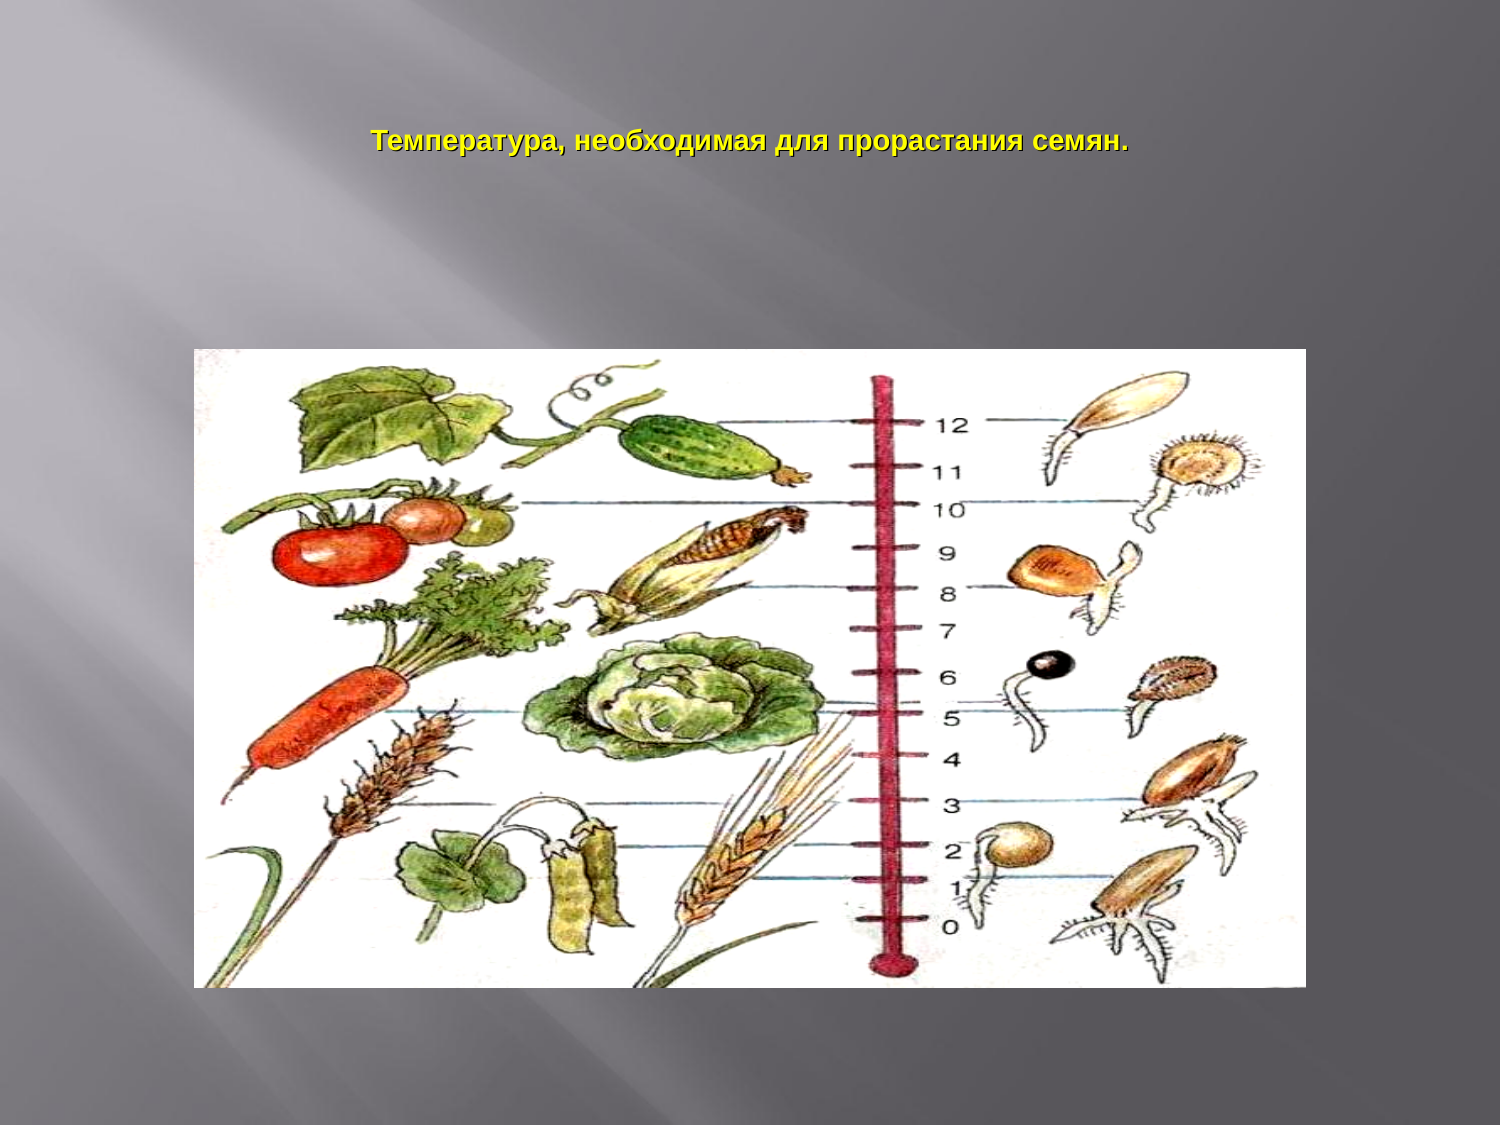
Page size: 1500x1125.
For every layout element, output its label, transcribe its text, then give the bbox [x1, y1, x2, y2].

picture [194, 350, 1306, 988]
title Температура, необходимая для прорастания семян. [75, 45, 1426, 233]
